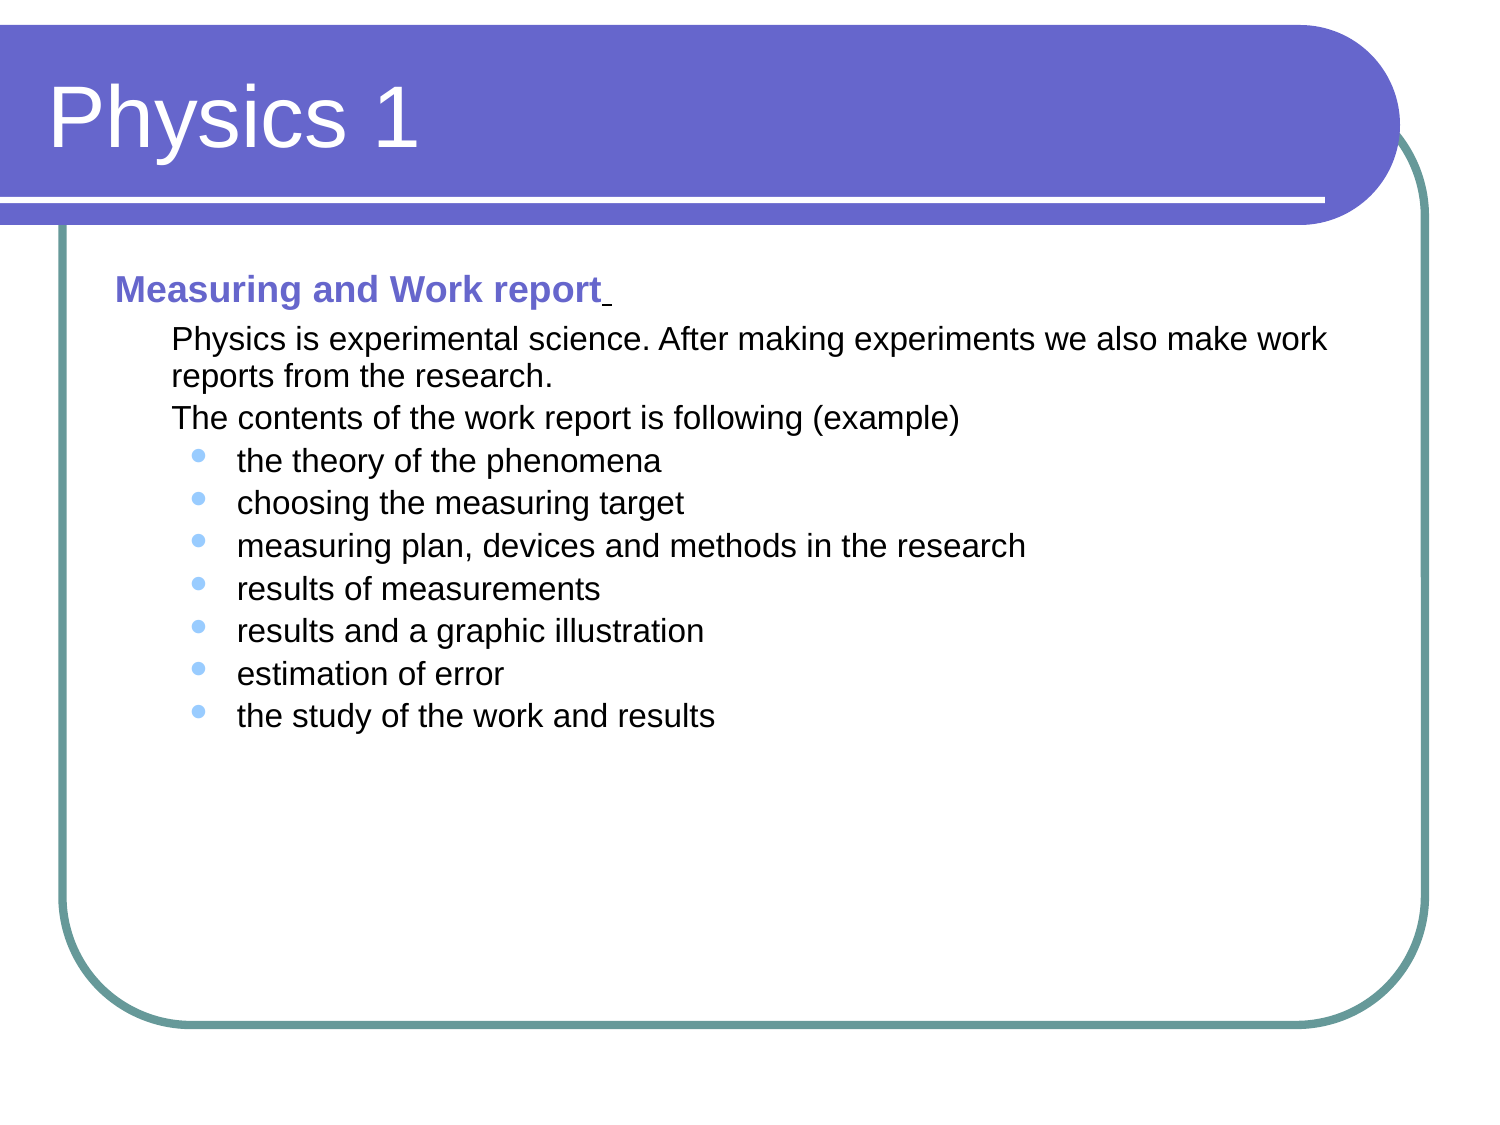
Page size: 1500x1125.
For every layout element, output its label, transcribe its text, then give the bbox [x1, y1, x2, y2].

list Measuring and Work report Physics is experimental science. After making experiments we also make work reports from the research. The contents of the work report is following (example) the theory of the phenomena choosing the measuring target measuring plan, devices and methods in the research results of measurements results and a graphic illustration estimation of error the study of the work and results [99, 262, 1400, 917]
title Physics 1 [32, 37, 1347, 188]
